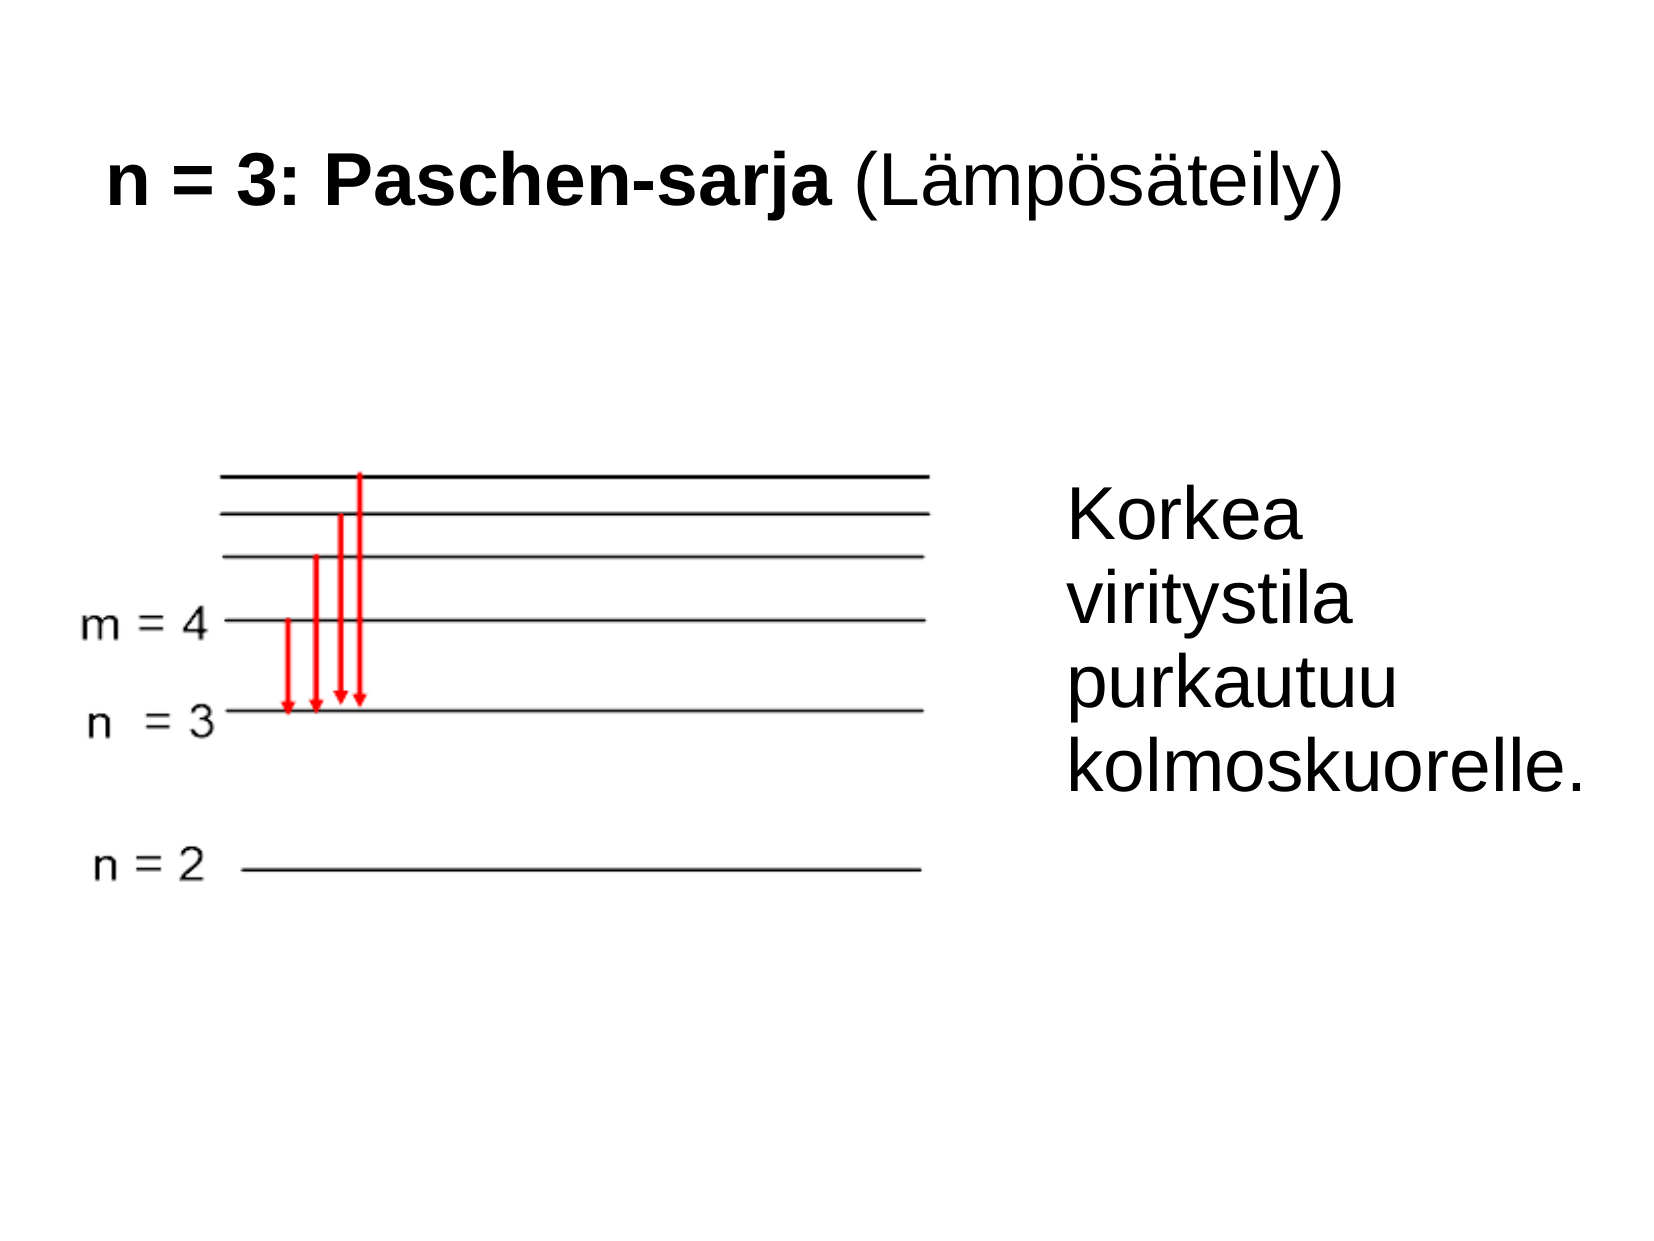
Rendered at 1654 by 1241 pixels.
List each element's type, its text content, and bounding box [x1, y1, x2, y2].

picture [50, 425, 969, 911]
text_box Korkea viritystila purkautuu kolmoskuorelle. [1051, 464, 1607, 815]
text_box n = 3: Paschen-sarja (Lämpösäteily) [90, 129, 1465, 313]
